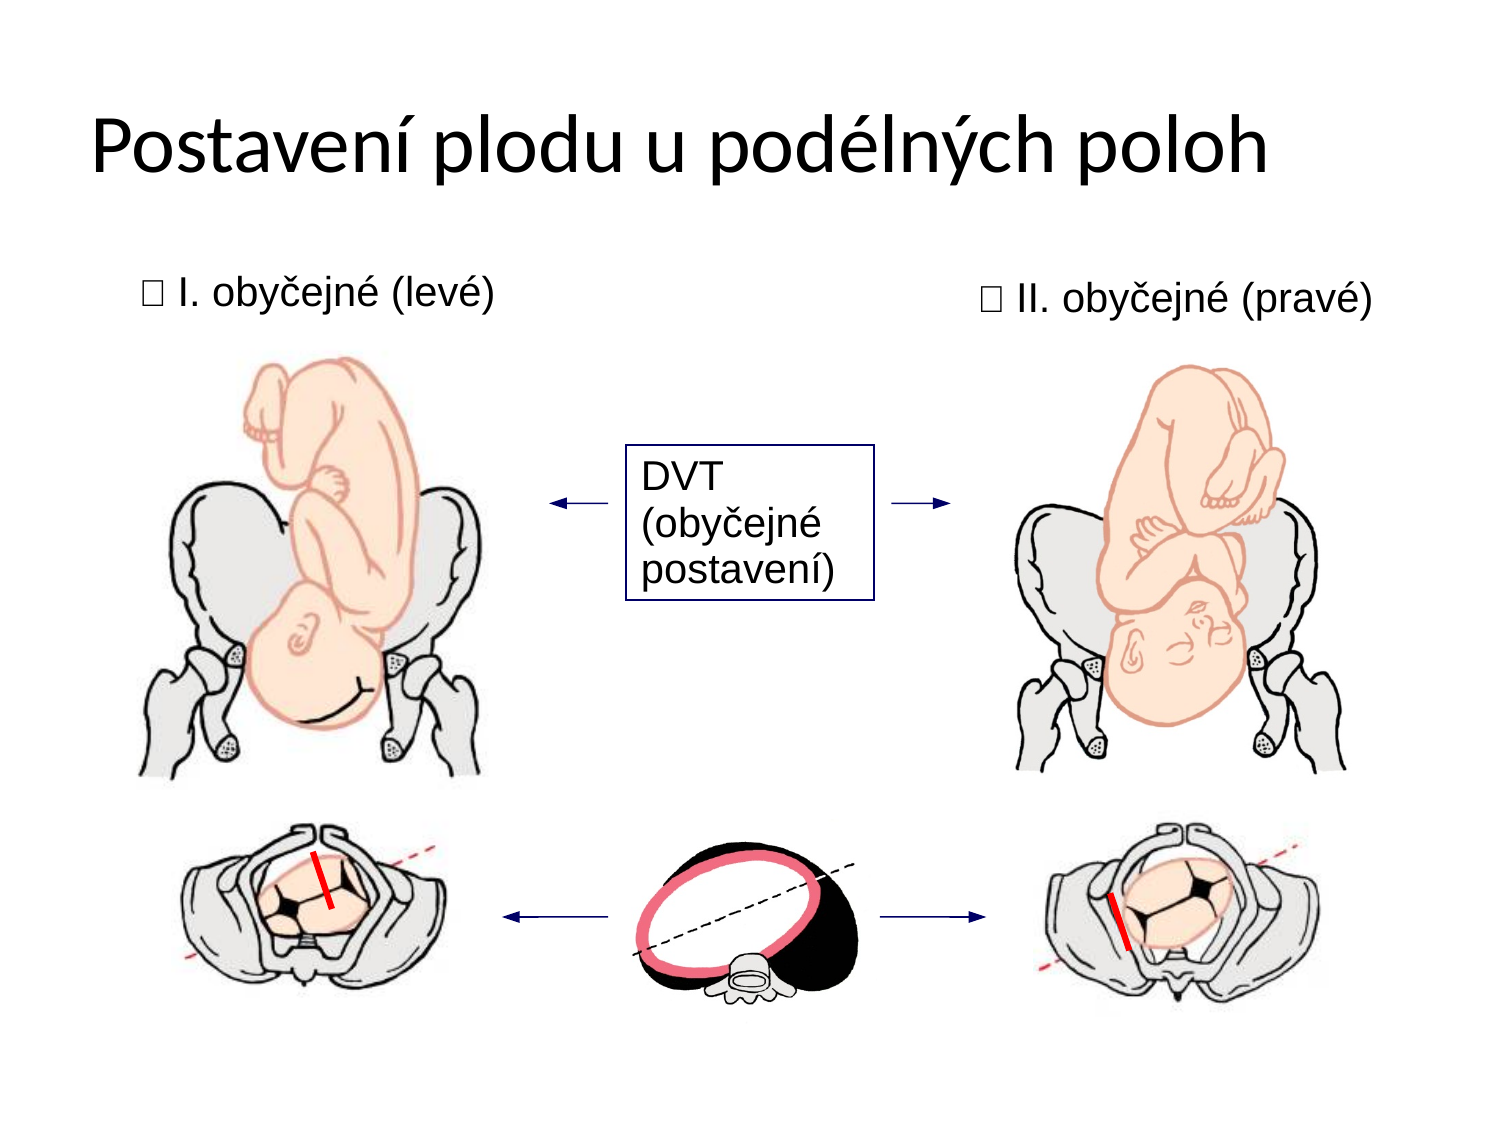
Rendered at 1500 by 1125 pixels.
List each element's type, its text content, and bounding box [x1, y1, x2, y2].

picture [620, 819, 892, 1024]
text_box DVT (obyčejné postavení) [625, 445, 874, 601]
text_box  I. obyčejné (levé) [124, 261, 514, 324]
picture [112, 326, 520, 1012]
text_box  II. obyčejné (pravé) [962, 267, 1400, 330]
picture [998, 332, 1359, 1017]
title Postavení plodu u podélných poloh [75, 45, 1425, 233]
